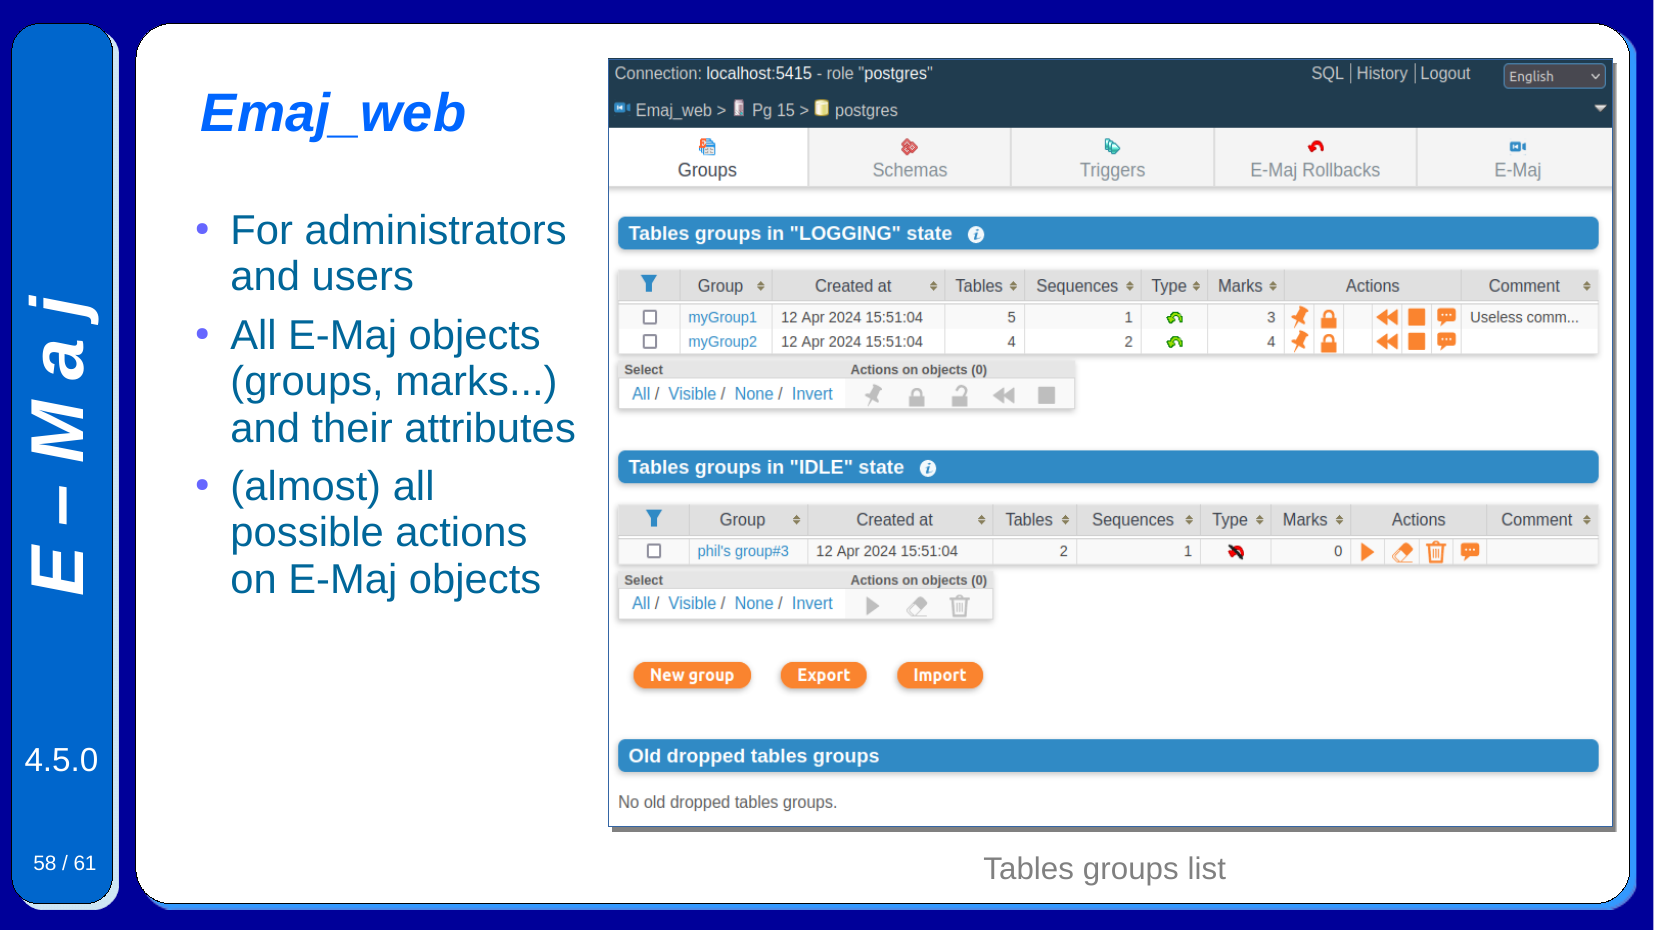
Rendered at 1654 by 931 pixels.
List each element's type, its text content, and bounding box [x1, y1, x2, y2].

list For administrators and users All E-Maj objects (groups, marks...) and their attributes (almost) all possible actions on E-Maj objects [177, 206, 579, 697]
title Emaj_web [200, 34, 1575, 191]
text_box Tables groups list [968, 844, 1247, 895]
picture [608, 58, 1613, 827]
